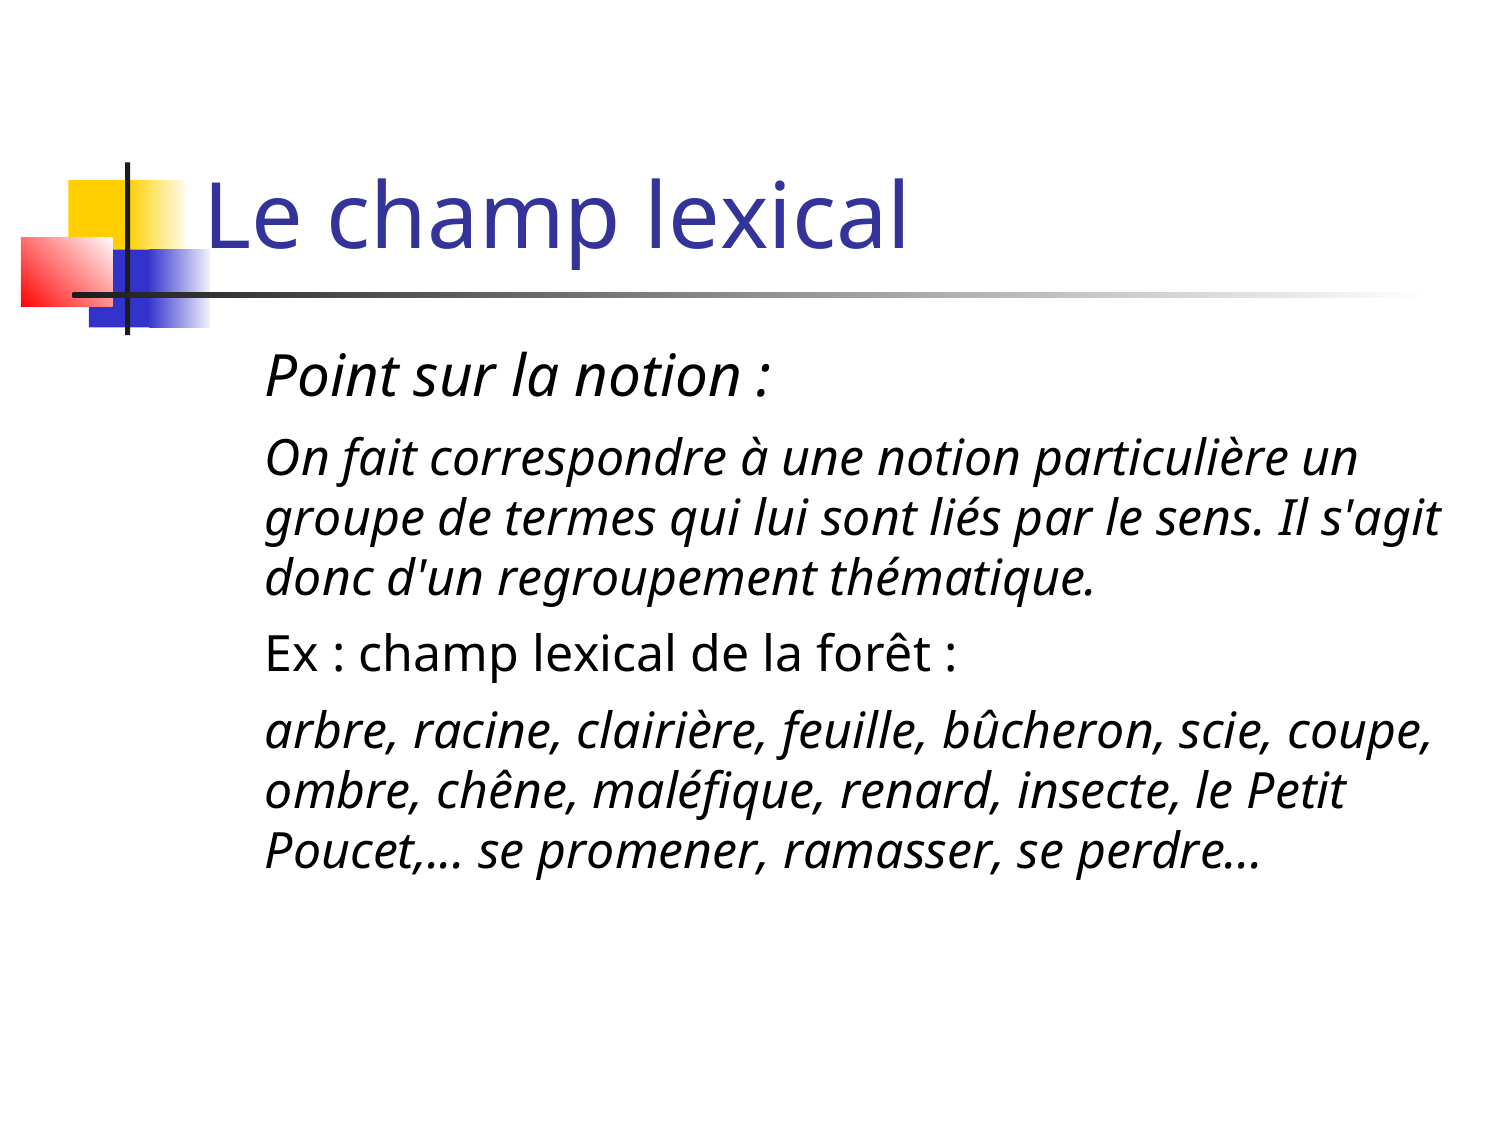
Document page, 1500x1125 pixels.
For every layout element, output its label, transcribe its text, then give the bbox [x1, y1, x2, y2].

title Le champ lexical [188, 35, 1467, 275]
list Point sur la notion : On fait correspondre à une notion particulière un groupe de termes qui lui sont liés par le sens. Il s'agit donc d'un regroupement thématique. Ex : champ lexical de la forêt : arbre, racine, clairière, feuille, bûcheron, scie, coupe, ombre, chêne, maléfique, renard, insecte, le Petit Poucet,... se promener, ramasser, se perdre... [193, 330, 1469, 1006]
